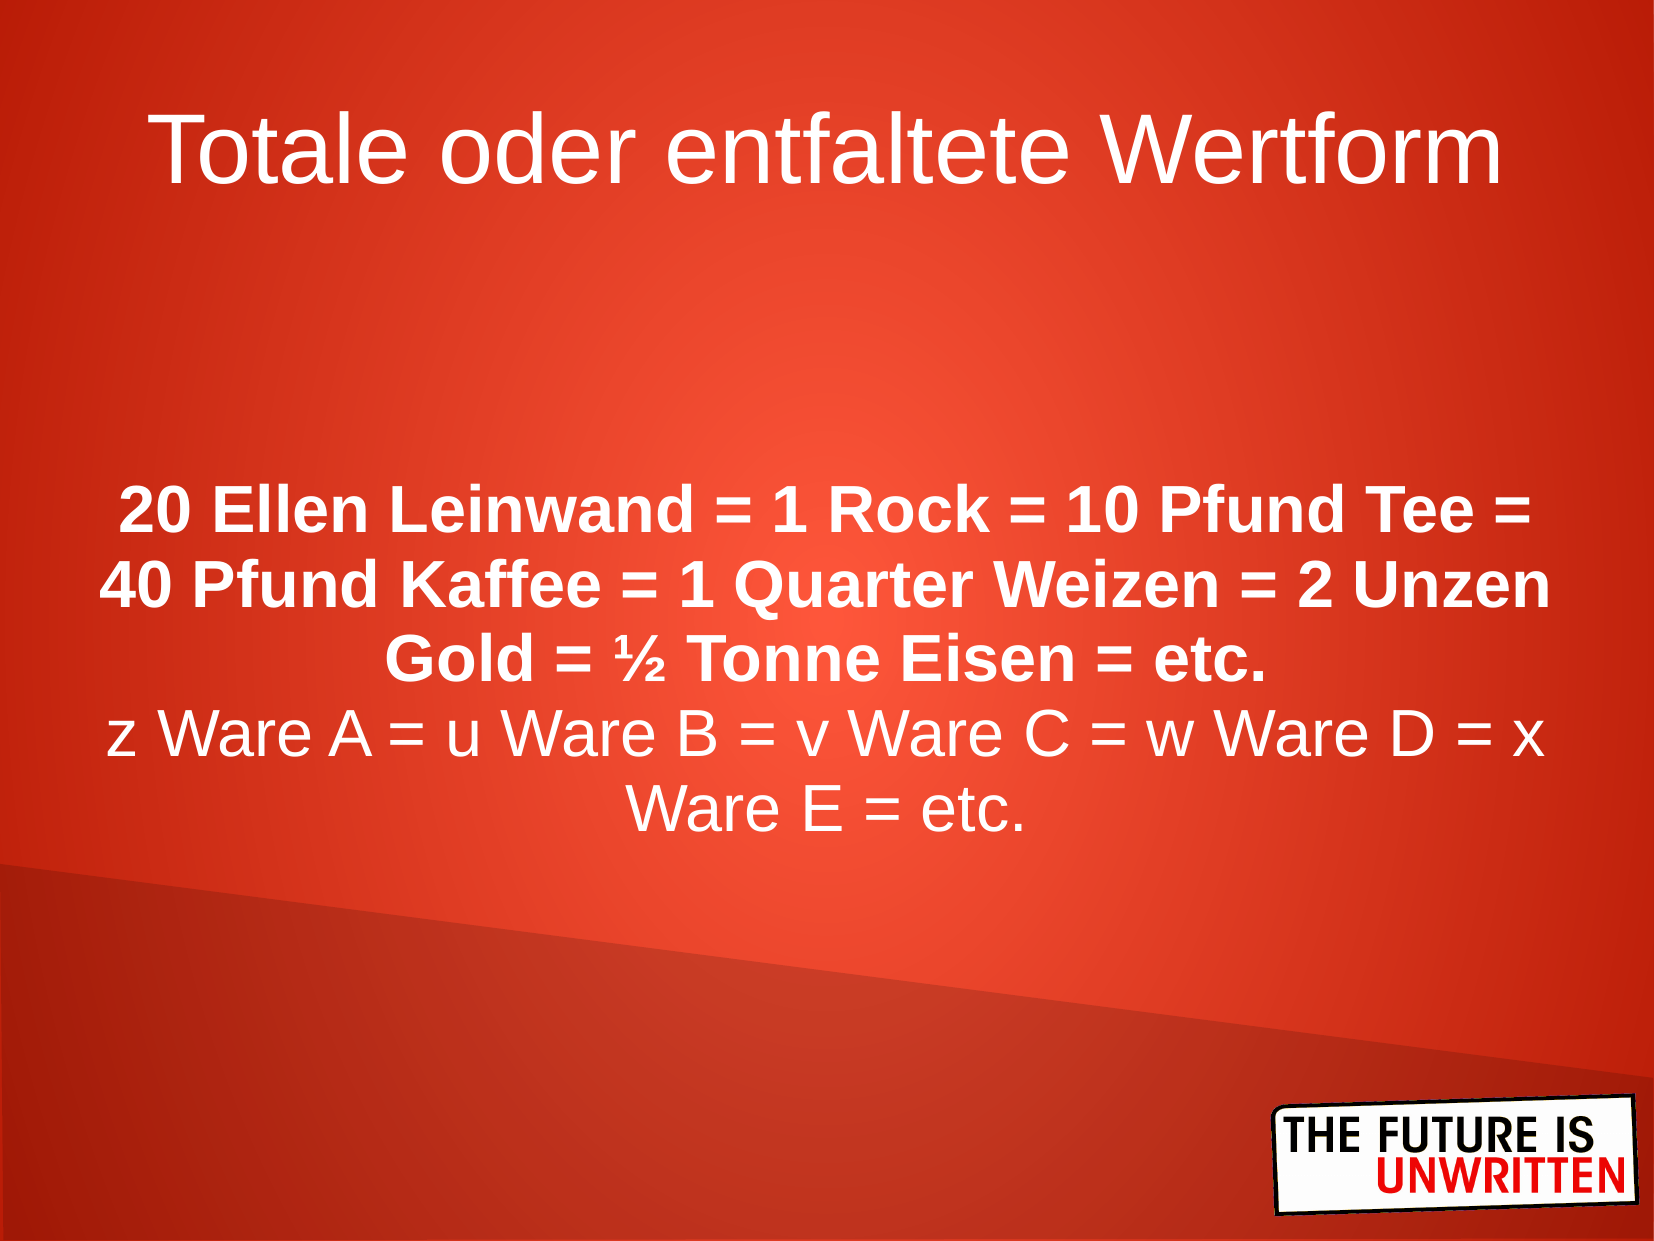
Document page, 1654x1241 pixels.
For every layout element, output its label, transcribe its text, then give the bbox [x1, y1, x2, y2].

subtitle 20 Ellen Leinwand = 1 Rock = 10 Pfund Tee = 40 Pfund Kaffee = 1 Quarter Weizen = 2 Unzen Gold = ½ Tonne Eisen = etc. z Ware A = u Ware B = v Ware C = w Ware D = x Ware E = etc. [82, 299, 1571, 1019]
picture [1269, 1092, 1640, 1217]
title Totale oder entfaltete Wertform [82, 47, 1571, 252]
